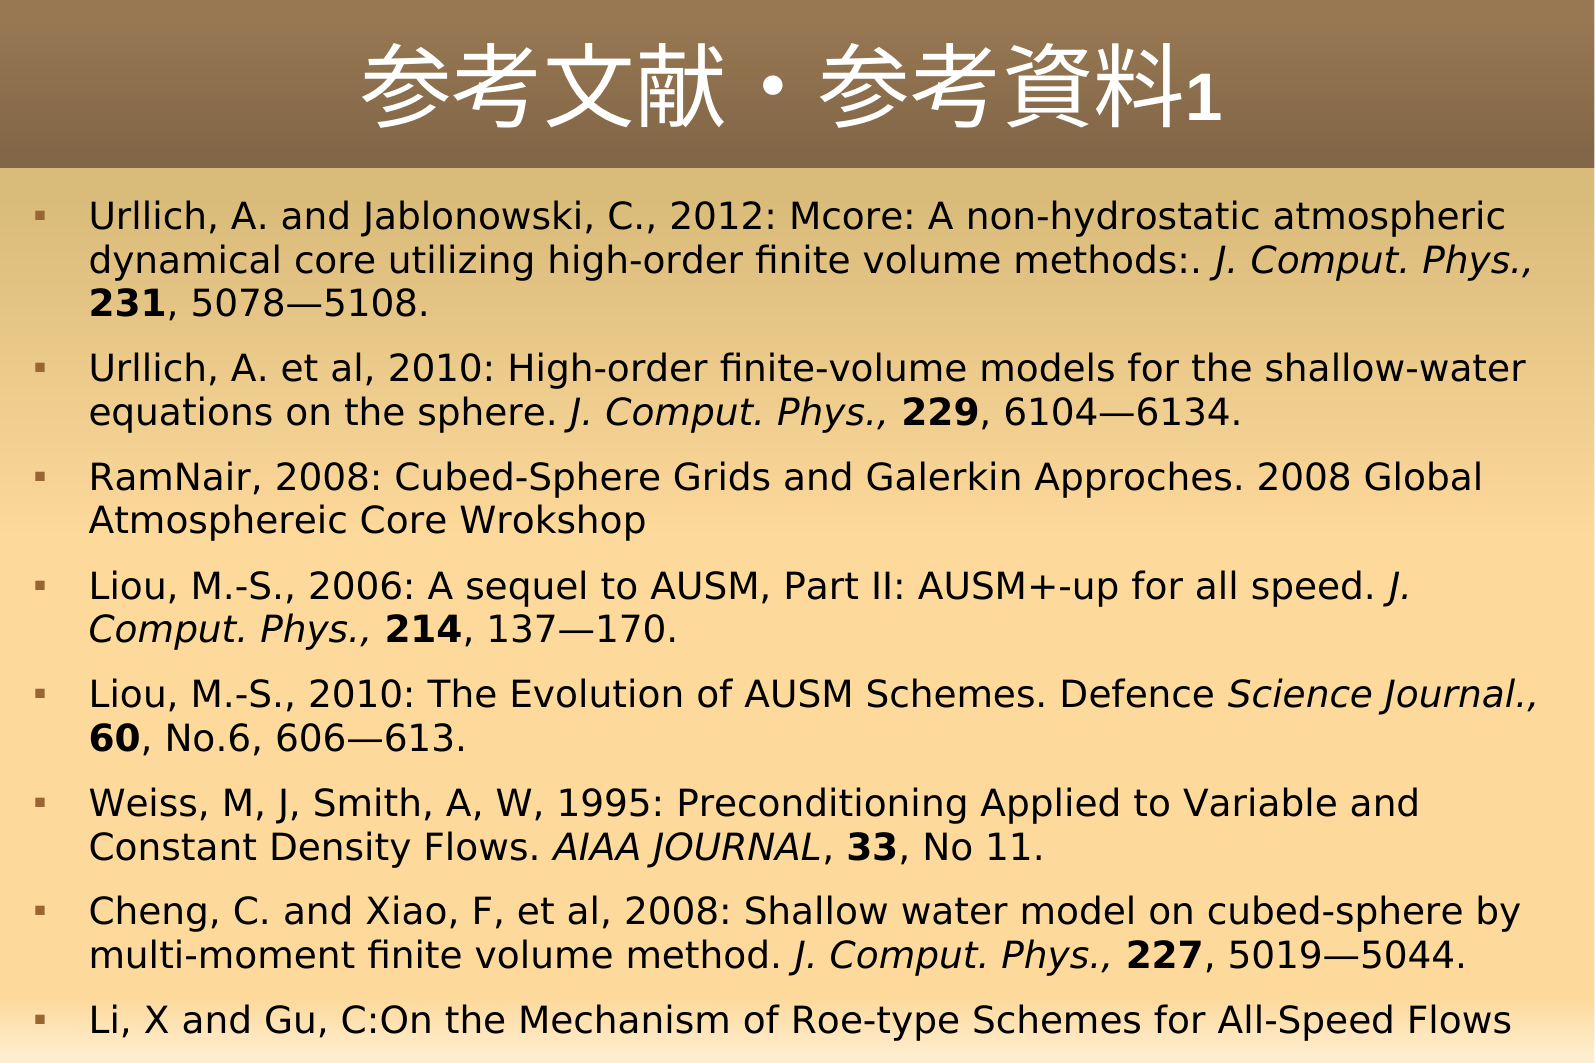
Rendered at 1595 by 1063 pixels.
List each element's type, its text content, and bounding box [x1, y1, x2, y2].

picture [0, 0, 1595, 1063]
title 参考文献・参考資料1 [74, 0, 1510, 178]
list Urllich, A. and Jablonowski, C., 2012: Mcore: A non-hydrostatic atmospheric dynamical core utilizing high-order finite volume methods:. J. Comput. Phys., 231, 5078—5108. Urllich, A. et al, 2010: High-order finite-volume models for the shallow-water equations on the sphere. J. Comput. Phys., 229, 6104—6134. RamNair, 2008: Cubed-Sphere Grids and Galerkin Approches. 2008 Global Atmosphereic Core Wrokshop Liou, M.-S., 2006: A sequel to AUSM, Part II: AUSM+-up for all speed. J. Comput. Phys., 214, 137—170. Liou, M.-S., 2010: The Evolution of AUSM Schemes. Defence Science Journal., 60, No.6, 606—613. Weiss, M, J, Smith, A, W, 1995: Preconditioning Applied to Variable and Constant Density Flows. AIAA JOURNAL, 33, No 11. Cheng, C. and Xiao, F, et al, 2008: Shallow water model on cubed-sphere by multi-moment finite volume method. J. Comput. Phys., 227, 5019—5044. Li, X and Gu, C:On the Mechanism of Roe-type Schemes for All-Speed Flows [17, 194, 1583, 1063]
